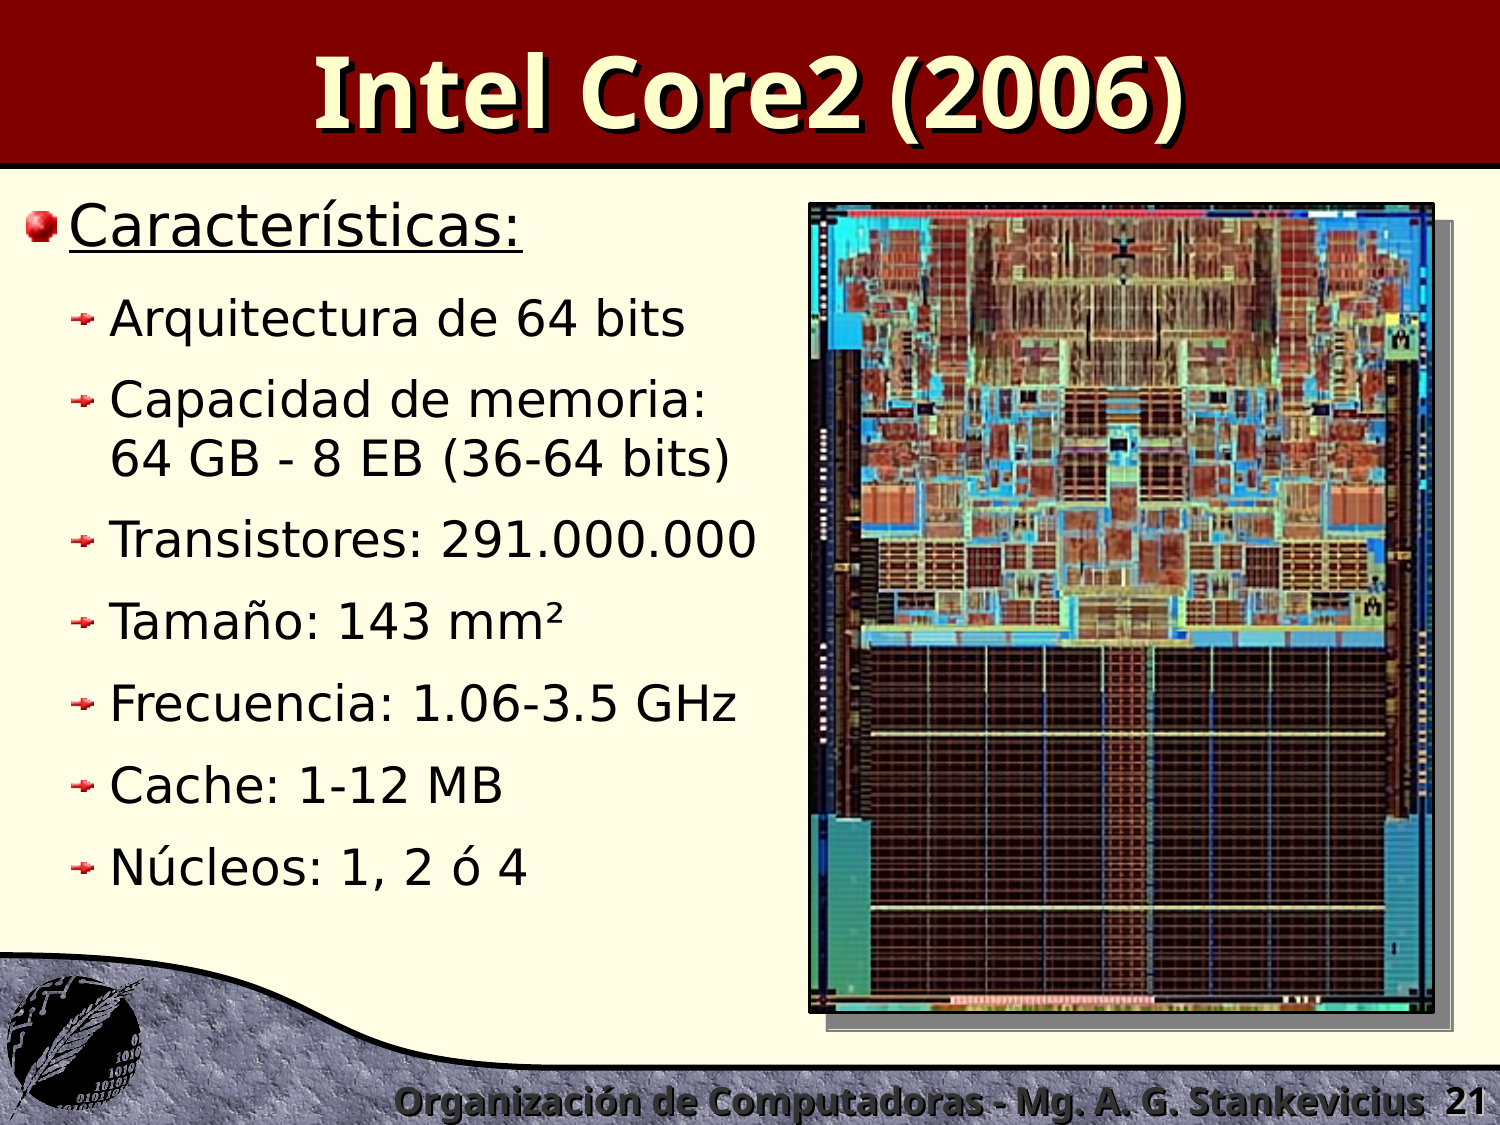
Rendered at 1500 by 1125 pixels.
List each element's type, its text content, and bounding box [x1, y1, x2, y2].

title Intel Core2 (2006) [15, 5, 1485, 160]
picture [1058, 1100, 1065, 1110]
picture [448, 1100, 455, 1110]
list Características: Arquitectura de 64 bits Capacidad de memoria: 64 GB - 8 EB (36-64 bits) Transistores: 291.000.000 Tamaño: 143 mm² Frecuencia: 1.06-3.5 GHz Cache: 1-12 MB Núcleos: 1, 2 ó 4 [11, 192, 1486, 935]
picture [0, 959, 1500, 1125]
picture [802, 1100, 806, 1110]
picture [811, 204, 1433, 1011]
